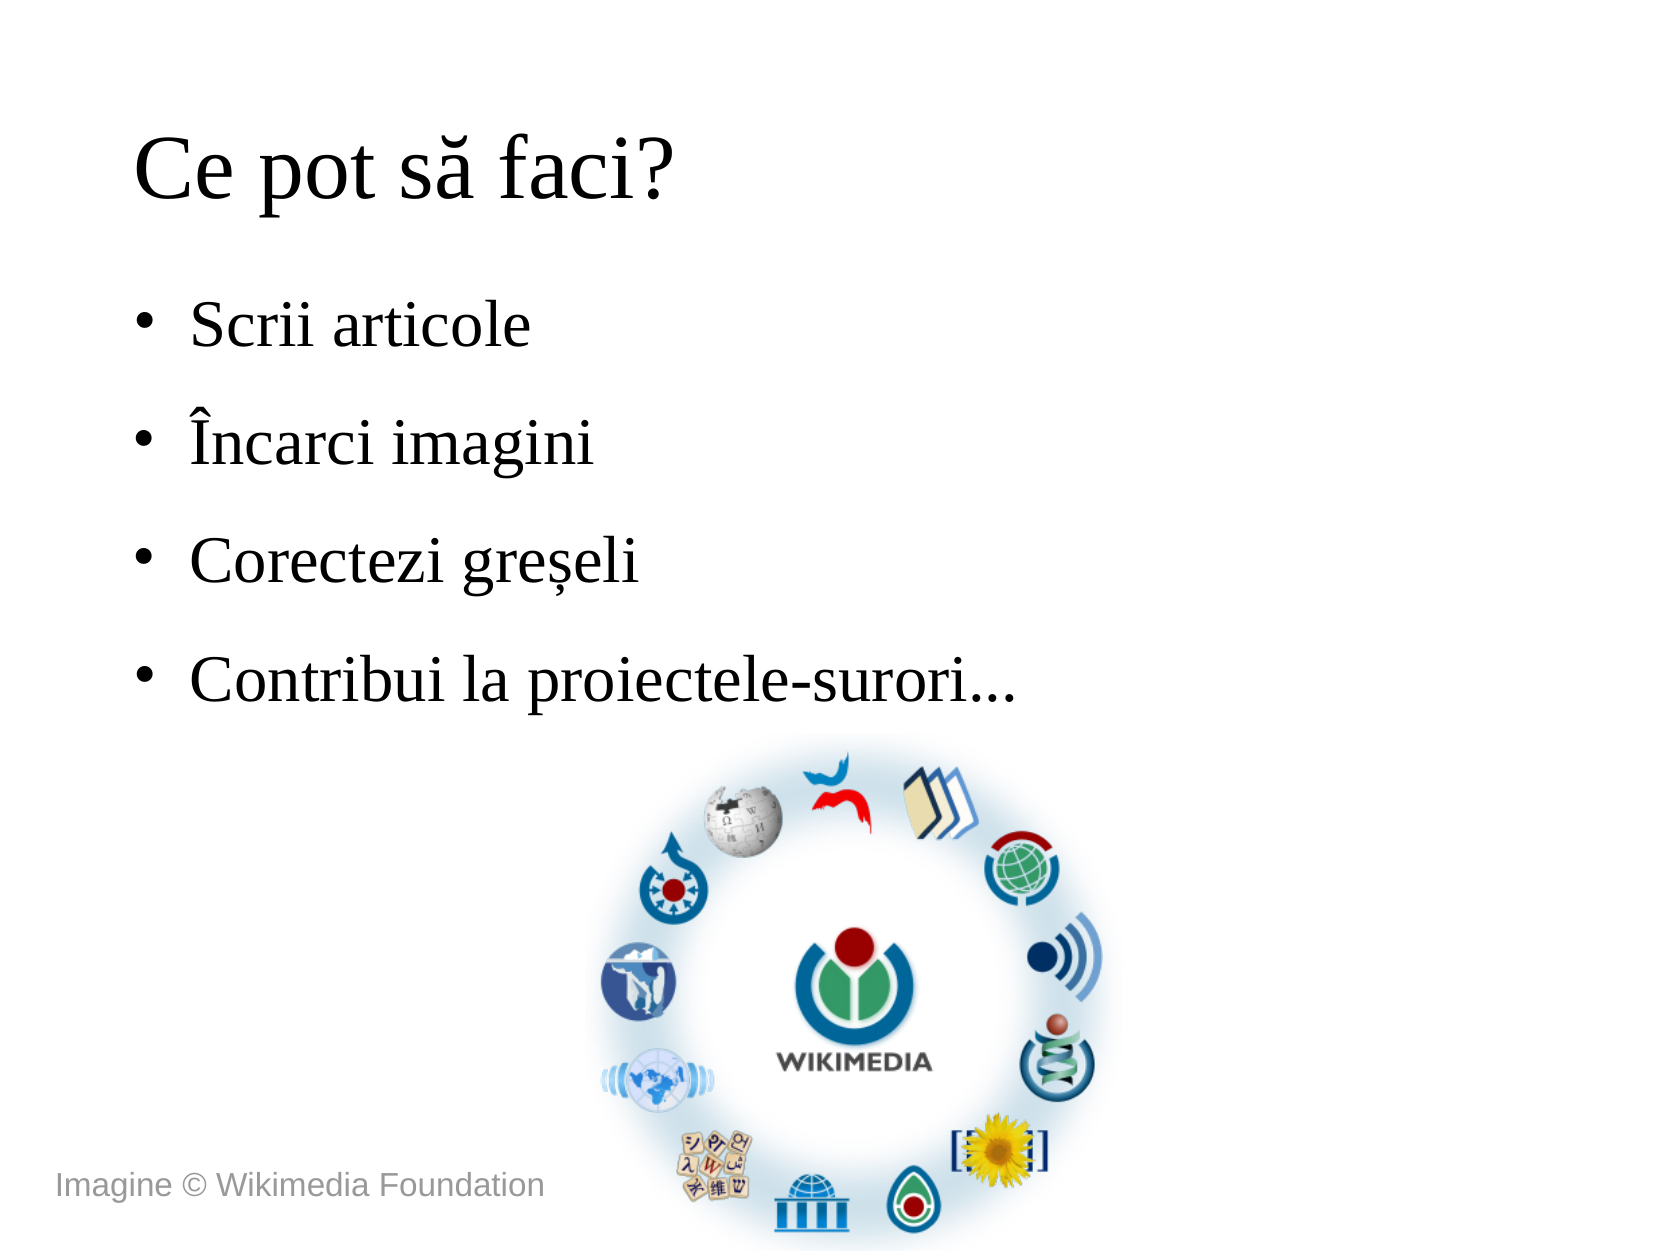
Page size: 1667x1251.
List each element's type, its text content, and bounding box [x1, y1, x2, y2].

list Încarci imagini [118, 390, 1535, 502]
title Ce pot să faci? [118, 57, 1536, 266]
list Contribui la proiectele-surori... [118, 626, 1536, 739]
picture [585, 733, 1123, 1251]
list Scrii articole [118, 272, 1536, 384]
text_box Imagine © Wikimedia Foundation [40, 1155, 562, 1211]
list Corectezi greșeli [118, 508, 1535, 621]
